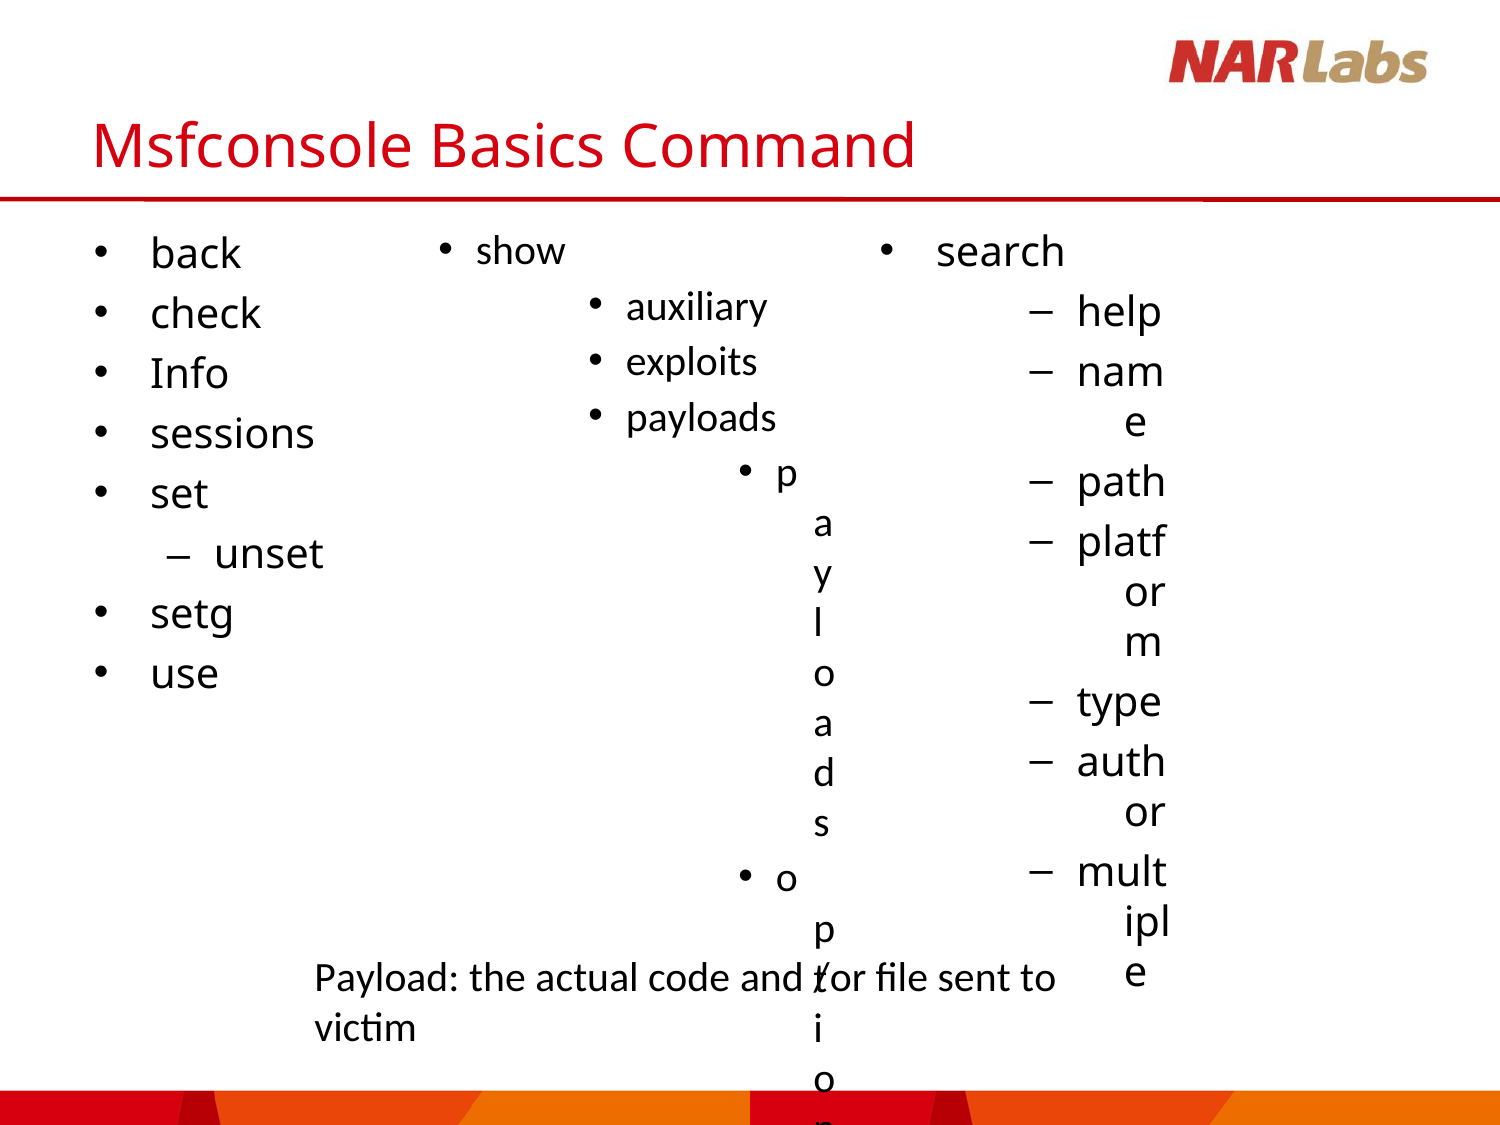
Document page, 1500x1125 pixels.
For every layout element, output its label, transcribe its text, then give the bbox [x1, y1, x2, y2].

text_box search help name path platform type author multiple [875, 224, 1172, 697]
text_box show auxiliary exploits payloads payloads options targets advanced [434, 223, 789, 666]
text_box back check Info sessions set – unset setg use [89, 226, 325, 699]
text_box Payload: the actual code and /or file sent to victim [312, 950, 1167, 1005]
title Msfconsole Basics Command [89, 107, 1411, 189]
